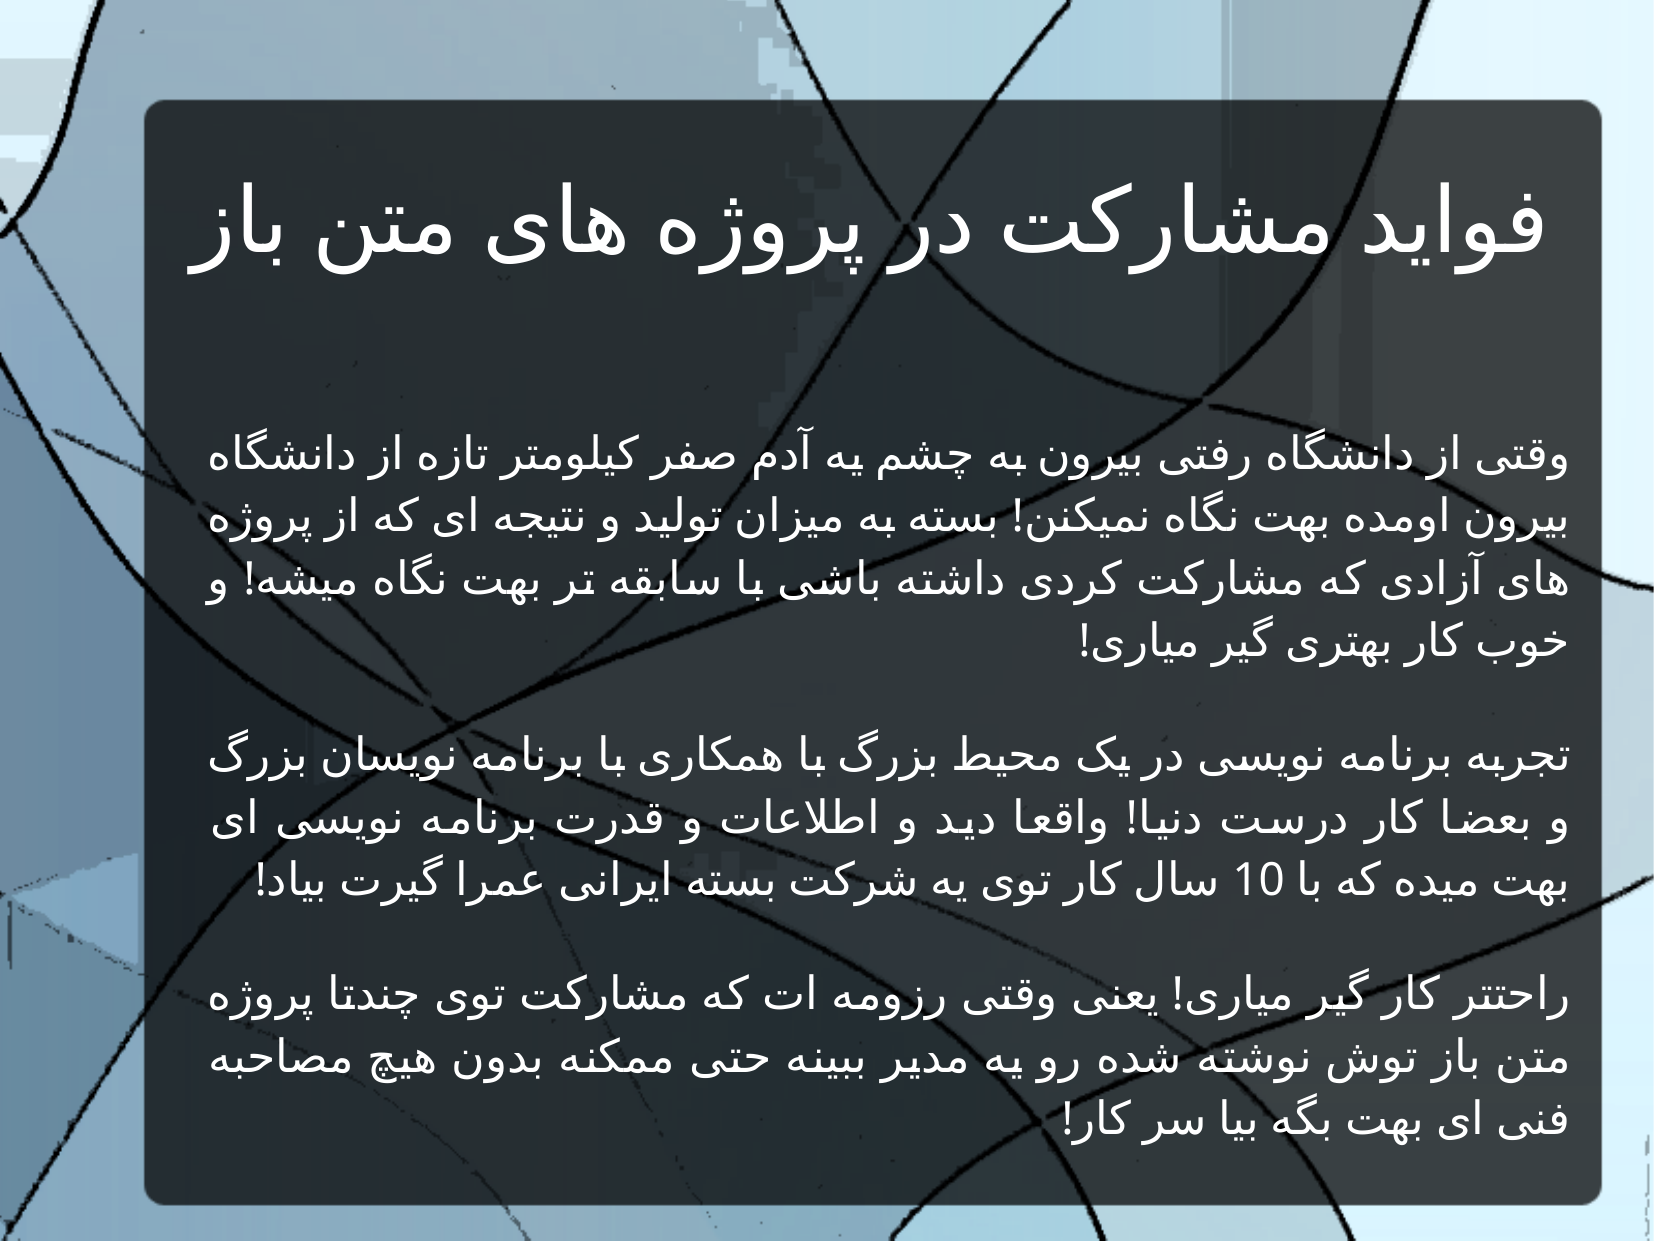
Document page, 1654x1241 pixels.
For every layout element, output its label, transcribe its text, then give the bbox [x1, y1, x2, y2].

subtitle وقتی از دانشگاه رفتی بیرون به چشم یه آدم صفر کیلومتر تازه از دانشگاه بیرون اومده بهت نگاه نمیکنن! بسته به میزان تولید و نتیجه ای که از پروژه های آزادی که مشارکت کردی داشته باشی با سابقه تر بهت نگاه میشه! و خوب کار بهتری گیر میاری! تجربه برنامه نویسی در یک محیط بزرگ با همکاری با برنامه نویسان بزرگ و بعضا کار درست دنیا! واقعا دید و اطلاعات و قدرت برنامه نویسی ای بهت میده که با 10 سال کار توی یه شرکت بسته ایرانی عمرا گیرت بیاد! راحتتر کار گیر میاری! یعنی وقتی رزومه ات که مشارکت توی چندتا پروژه متن باز توش نوشته شده رو یه مدیر ببینه حتی ممکنه بدون هیچ مصاحبه فنی ای بهت بگه بیا سر کار! [206, 356, 1571, 1161]
picture [0, 0, 1654, 1241]
title فواید مشارکت در پروژه های متن باز [159, 108, 1583, 325]
